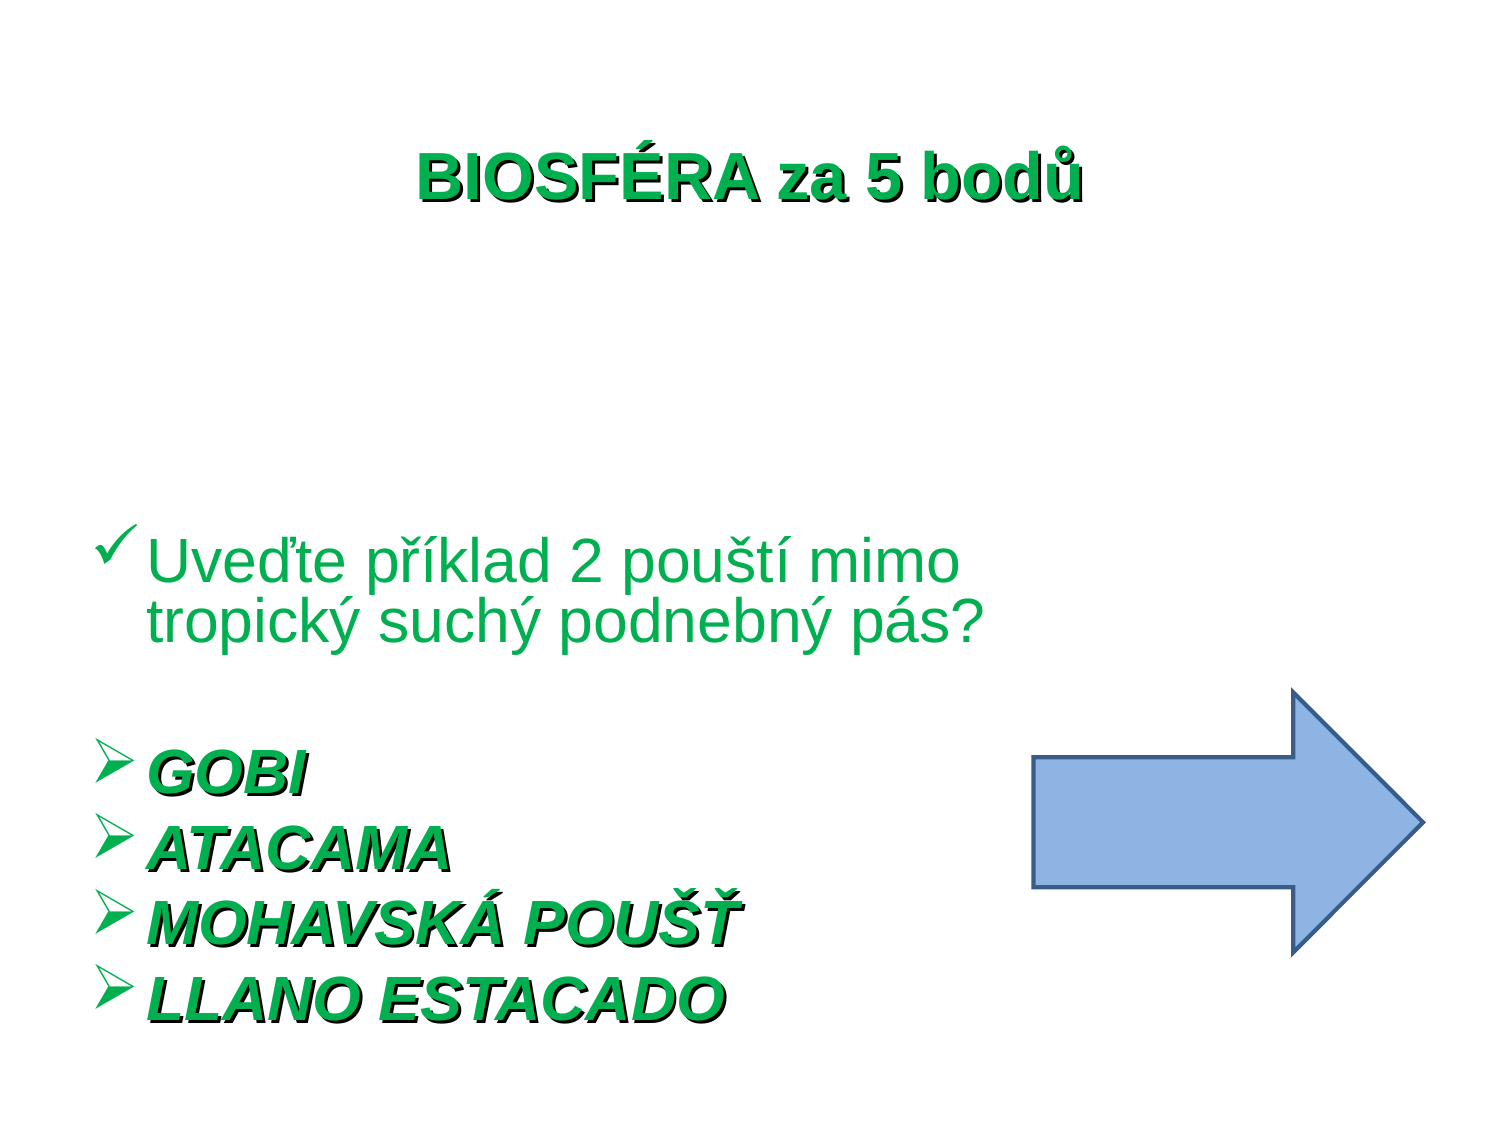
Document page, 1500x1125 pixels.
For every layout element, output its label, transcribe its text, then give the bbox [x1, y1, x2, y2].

list Uveďte příklad 2 pouští mimo tropický suchý podnebný pás? GOBI ATACAMA MOHAVSKÁ POUŠŤ LLANO ESTACADO [75, 527, 1426, 1079]
text_box [1033, 692, 1424, 953]
title BIOSFÉRA za 5 bodů [75, 113, 1426, 233]
